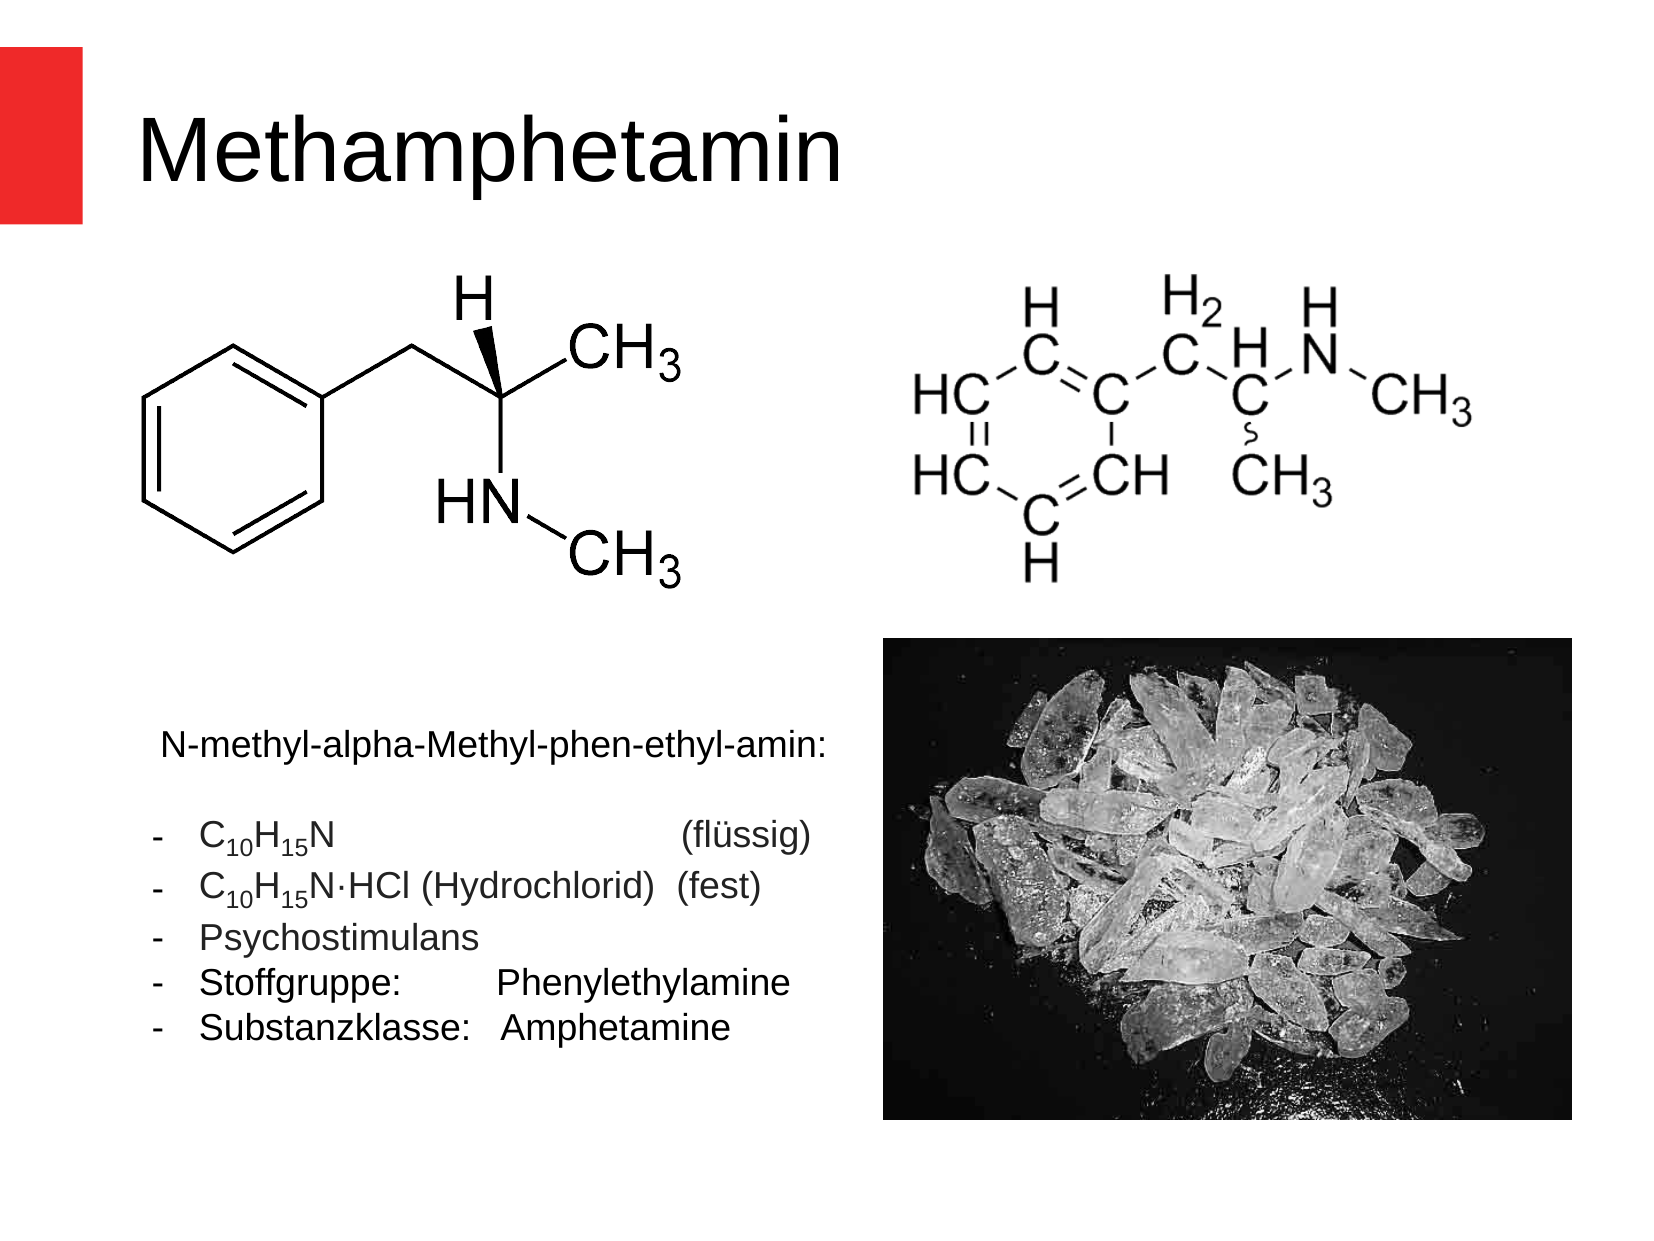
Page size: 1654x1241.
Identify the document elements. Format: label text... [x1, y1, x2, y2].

text_box Methamphetamin [121, 82, 868, 209]
picture [901, 258, 1486, 594]
picture [883, 638, 1572, 1120]
text_box N-methyl-alpha-Methyl-phen-ethyl-amin: C10H15N (flüssig) C10H15N·HCl (Hydrochlorid) (fest) Psychostimulans Stoffgruppe: Phenylethylamine Substanzklasse: Amphetamine [136, 712, 883, 1101]
picture [136, 269, 688, 594]
